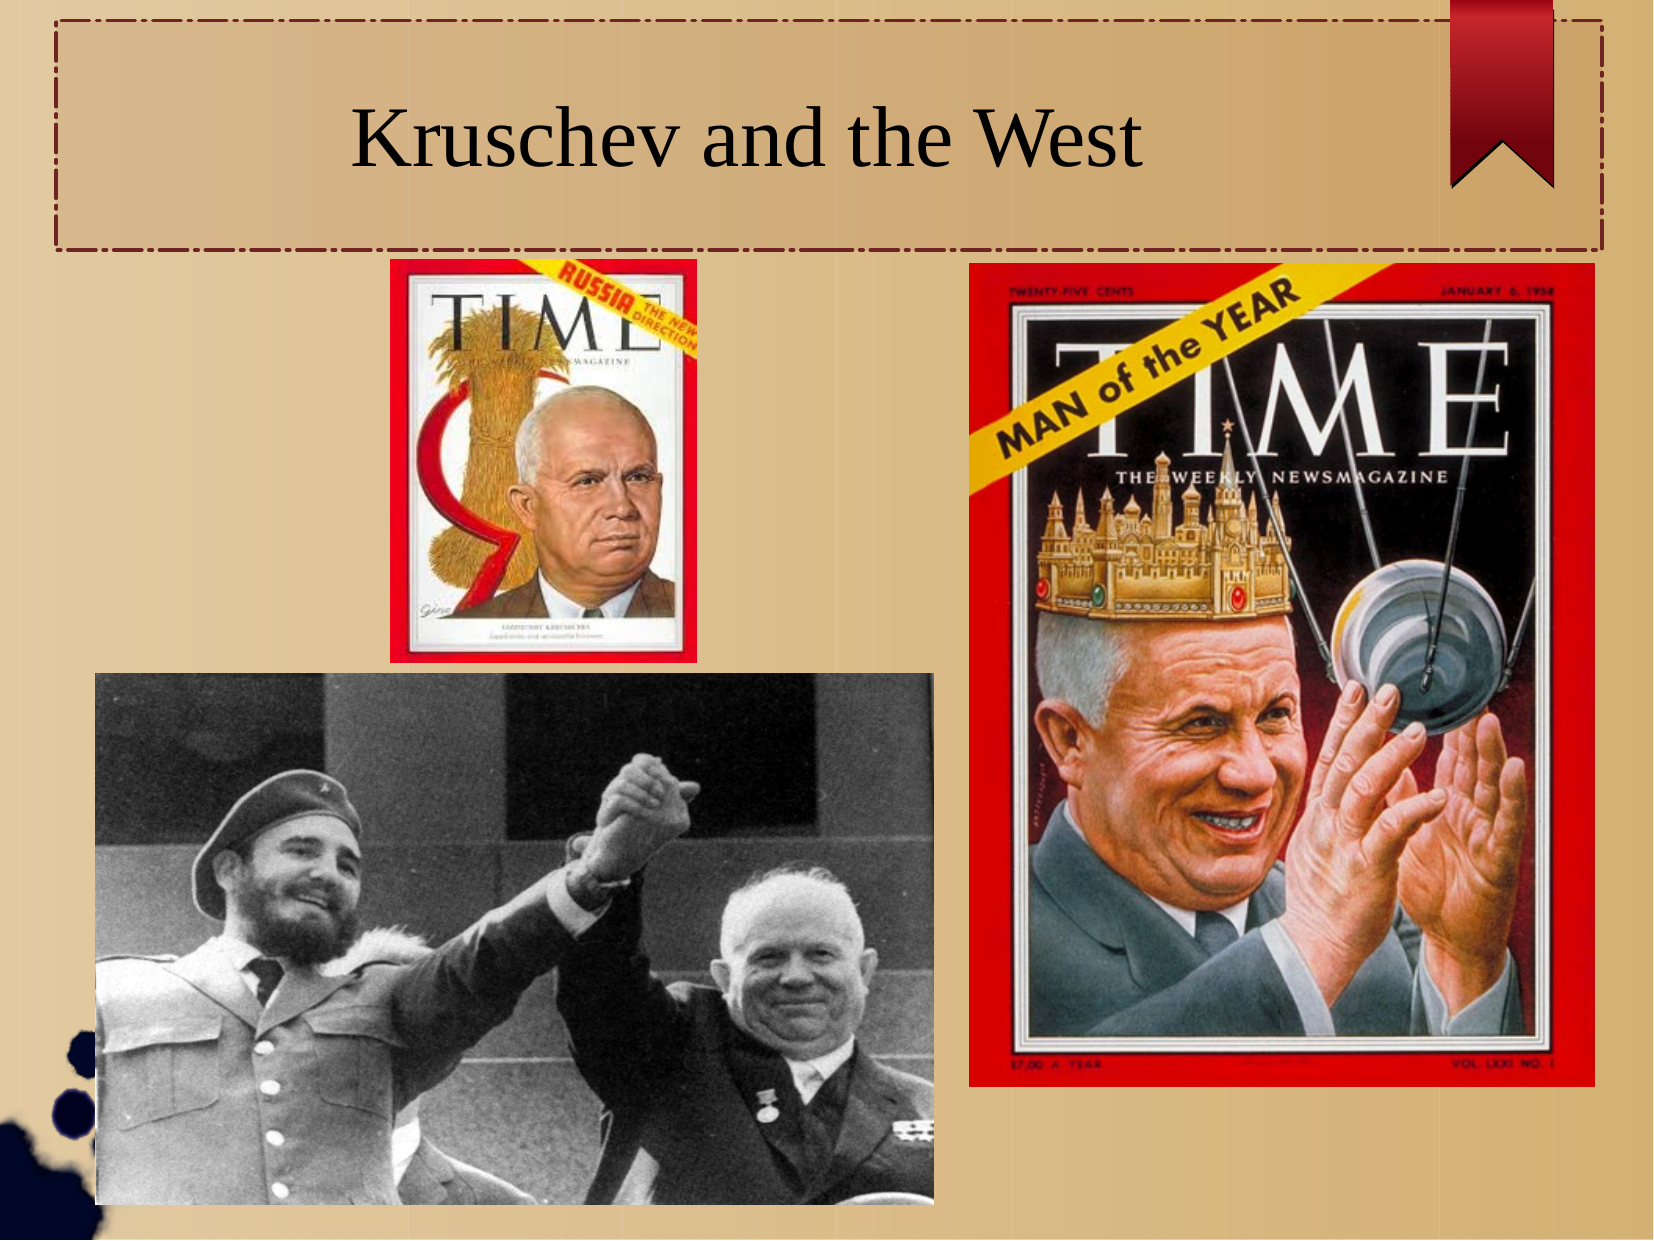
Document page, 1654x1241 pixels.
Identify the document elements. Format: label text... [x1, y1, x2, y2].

title Kruschev and the West [82, 47, 1412, 229]
picture [969, 263, 1595, 1087]
picture [390, 259, 697, 663]
picture [95, 673, 934, 1205]
